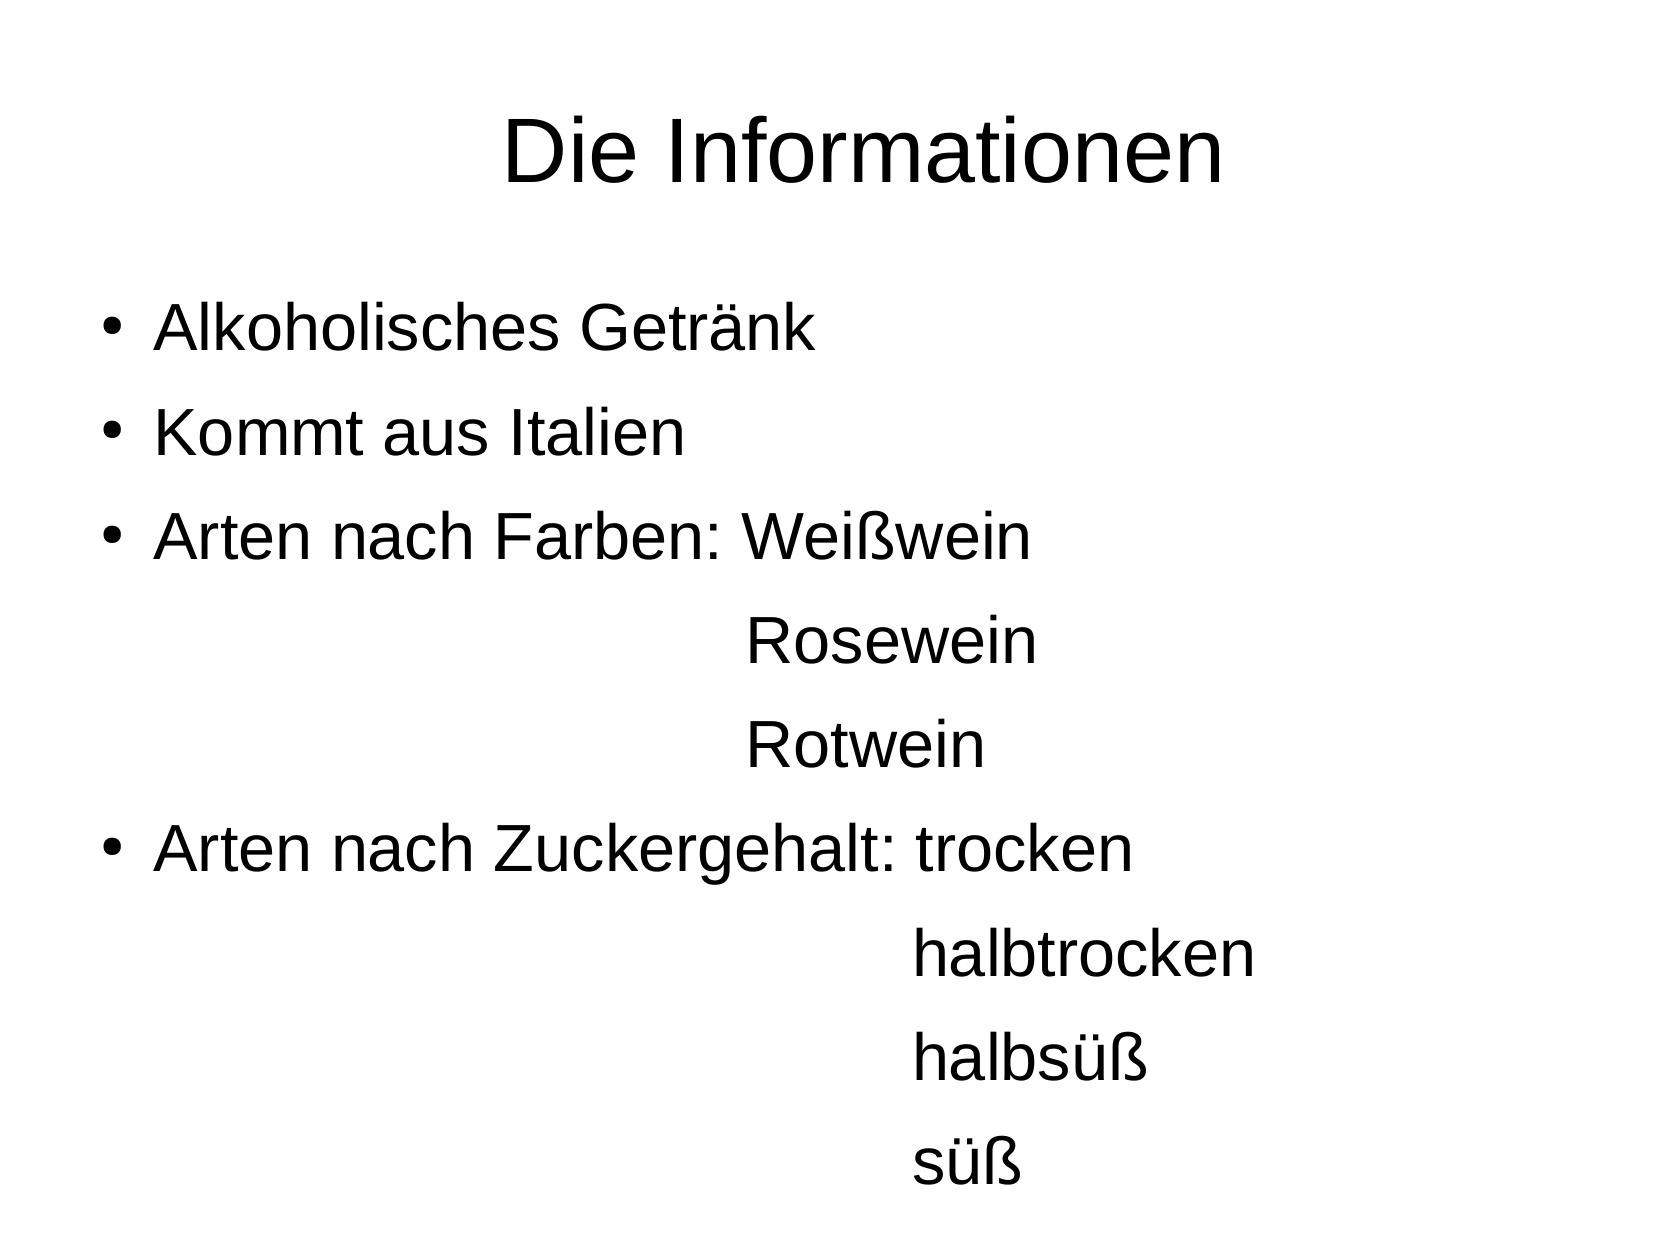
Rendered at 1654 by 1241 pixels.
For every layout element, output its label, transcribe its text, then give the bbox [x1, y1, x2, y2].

title Die Informationen [94, 47, 1583, 255]
list Alkoholisches Getränk Kommt aus Italien Arten nach Farben: Weißwein Rosewein Rotwein Arten nach Zuckergehalt: trocken halbtrocken halbsüß süß [82, 290, 1571, 1195]
